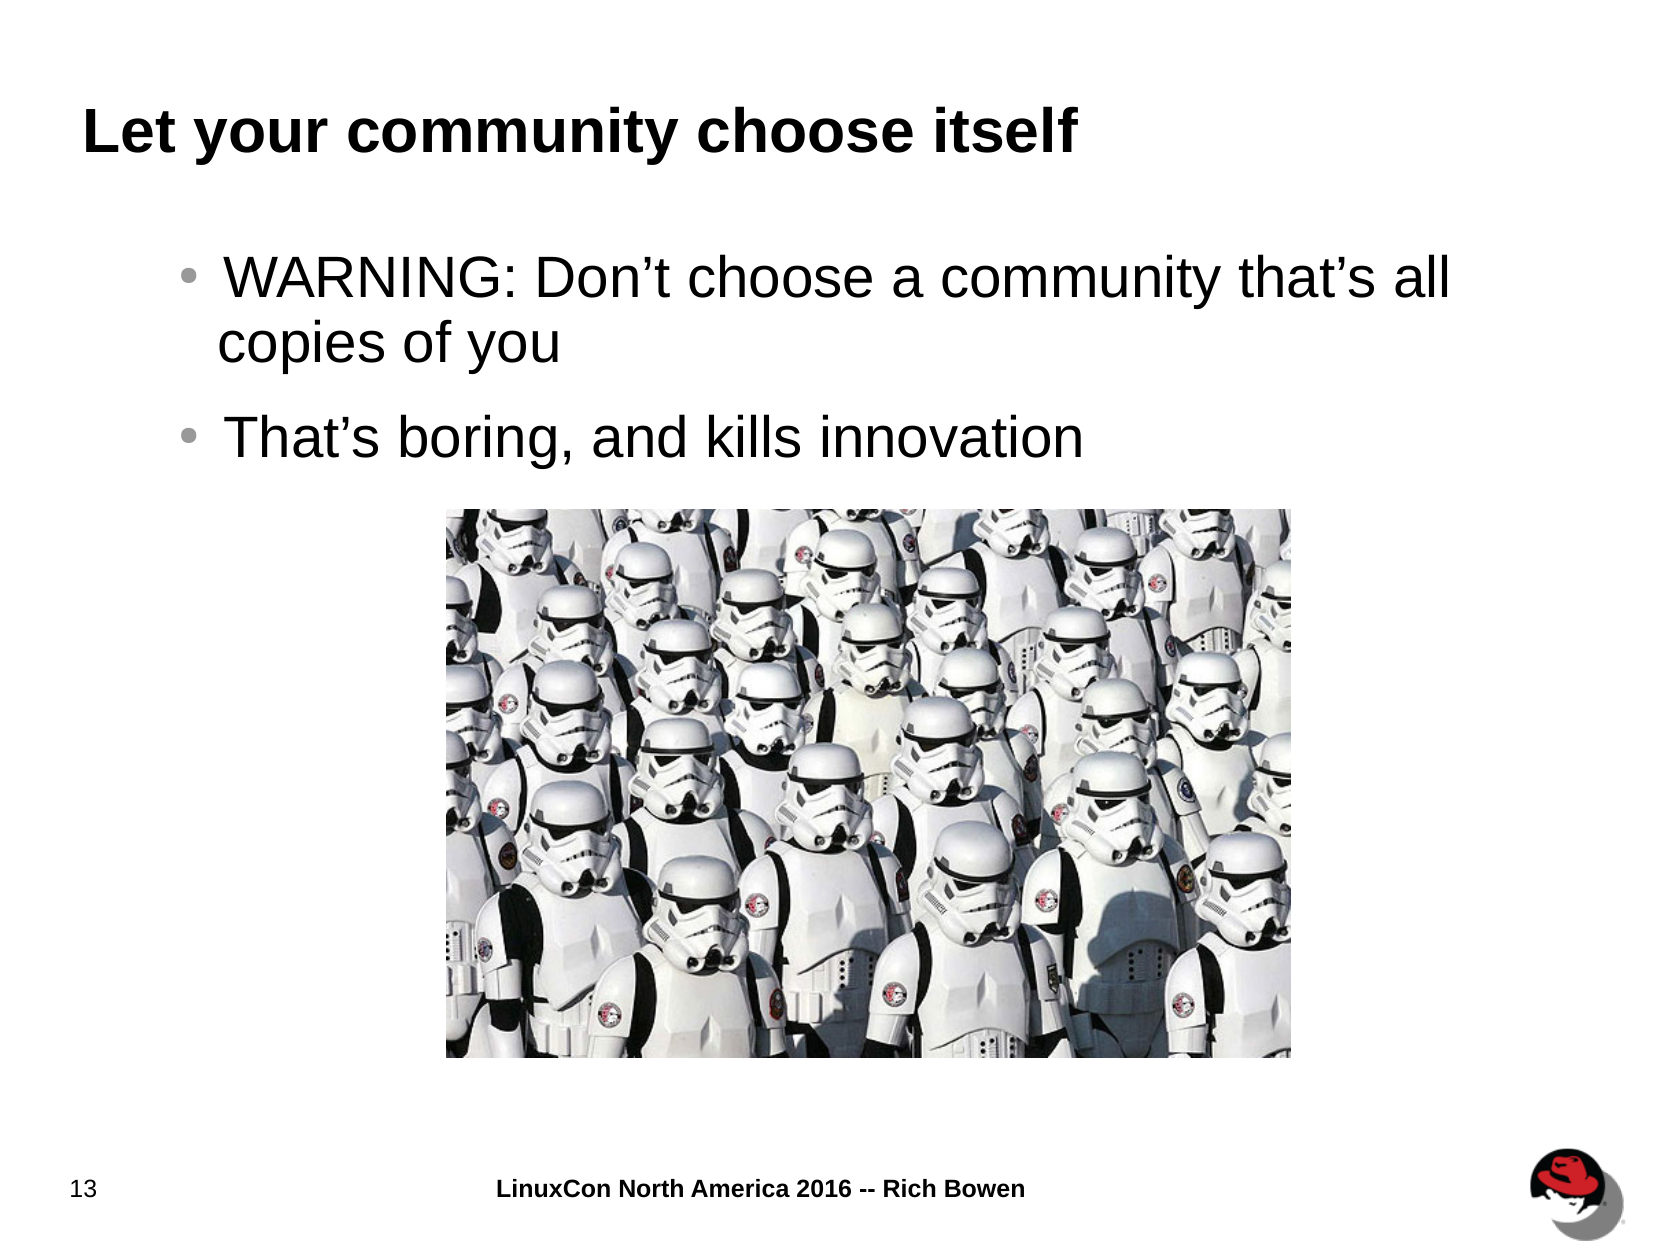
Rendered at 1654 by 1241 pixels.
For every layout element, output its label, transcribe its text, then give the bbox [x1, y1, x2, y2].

title Let your community choose itself [82, 37, 1571, 226]
picture [1529, 1146, 1613, 1224]
picture [446, 509, 1291, 1058]
list WARNING: Don’t choose a community that’s all copies of you That’s boring, and kills innovation [86, 244, 1576, 1039]
